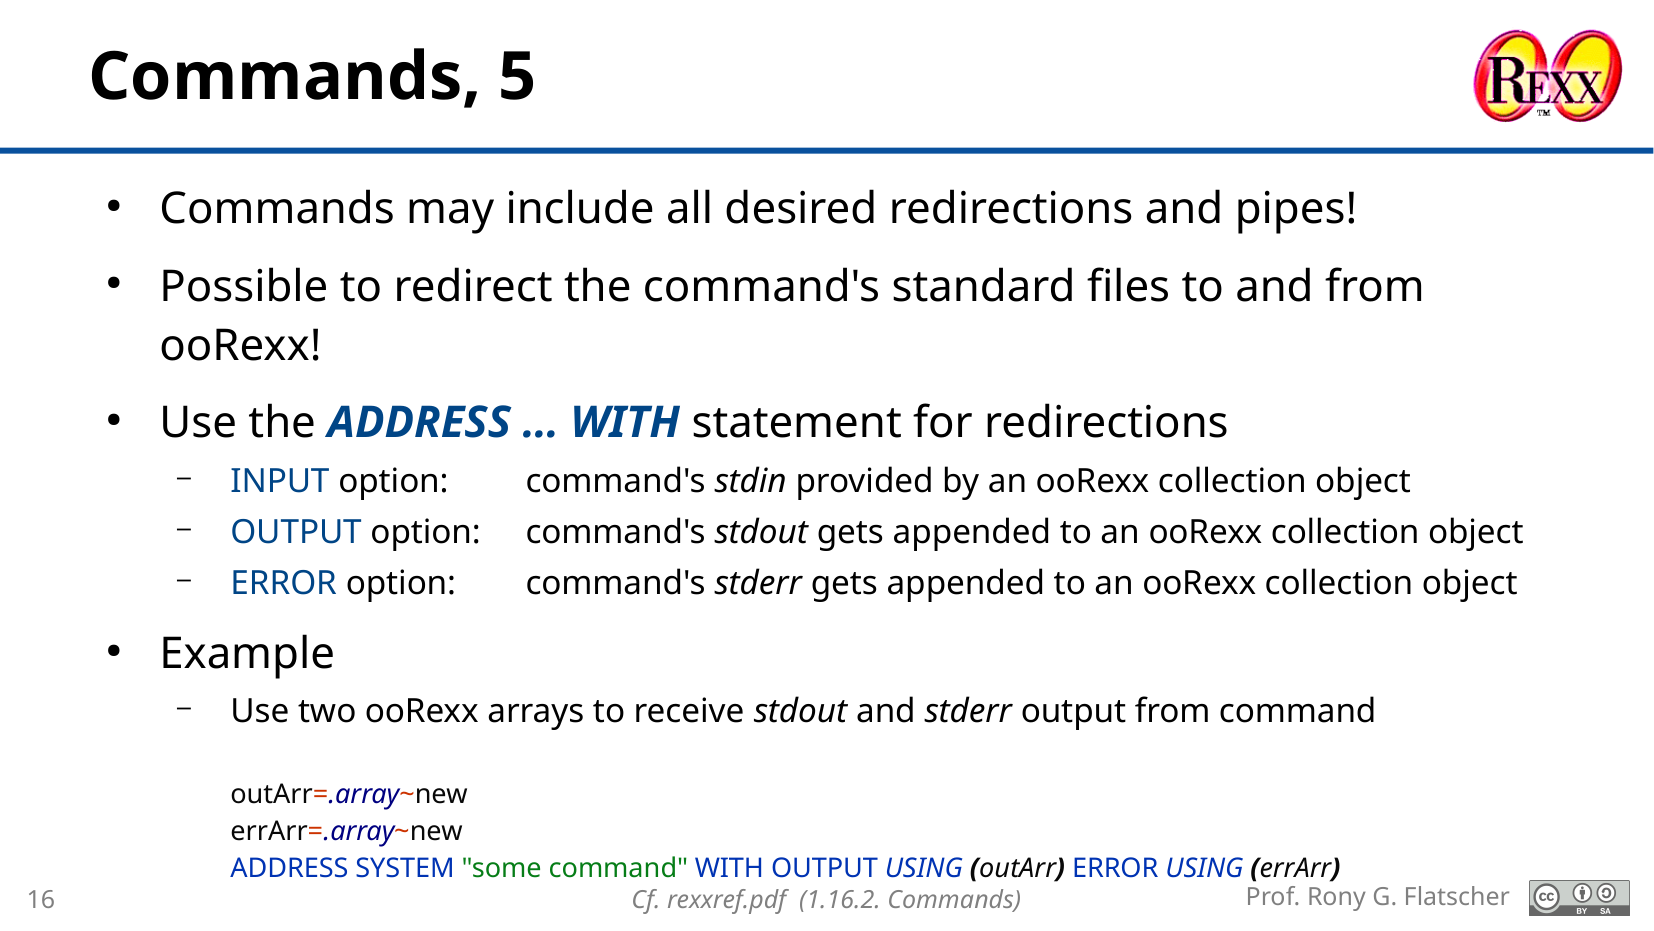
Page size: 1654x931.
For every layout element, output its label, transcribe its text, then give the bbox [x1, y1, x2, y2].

text_box Cf. rexxref.pdf (1.16.2. Commands) [0, 874, 1654, 922]
title Commands, 5 [29, 0, 1654, 148]
list Commands may include all desired redirections and pipes! Possible to redirect the command's standard files to and from ooRexx! Use the ADDRESS … WITH statement for redirections INPUT option: command's stdin provided by an ooRexx collection object OUTPUT option: command's stdout gets appended to an ooRexx collection object ERROR option: command's stderr gets appended to an ooRexx collection object Example Use two ooRexx arrays to receive stdout and stderr output from command outArr=.array~new errArr=.array~new ADDRESS SYSTEM "some command" WITH OUTPUT USING (outArr) ERROR USING (errArr) [88, 177, 1586, 857]
